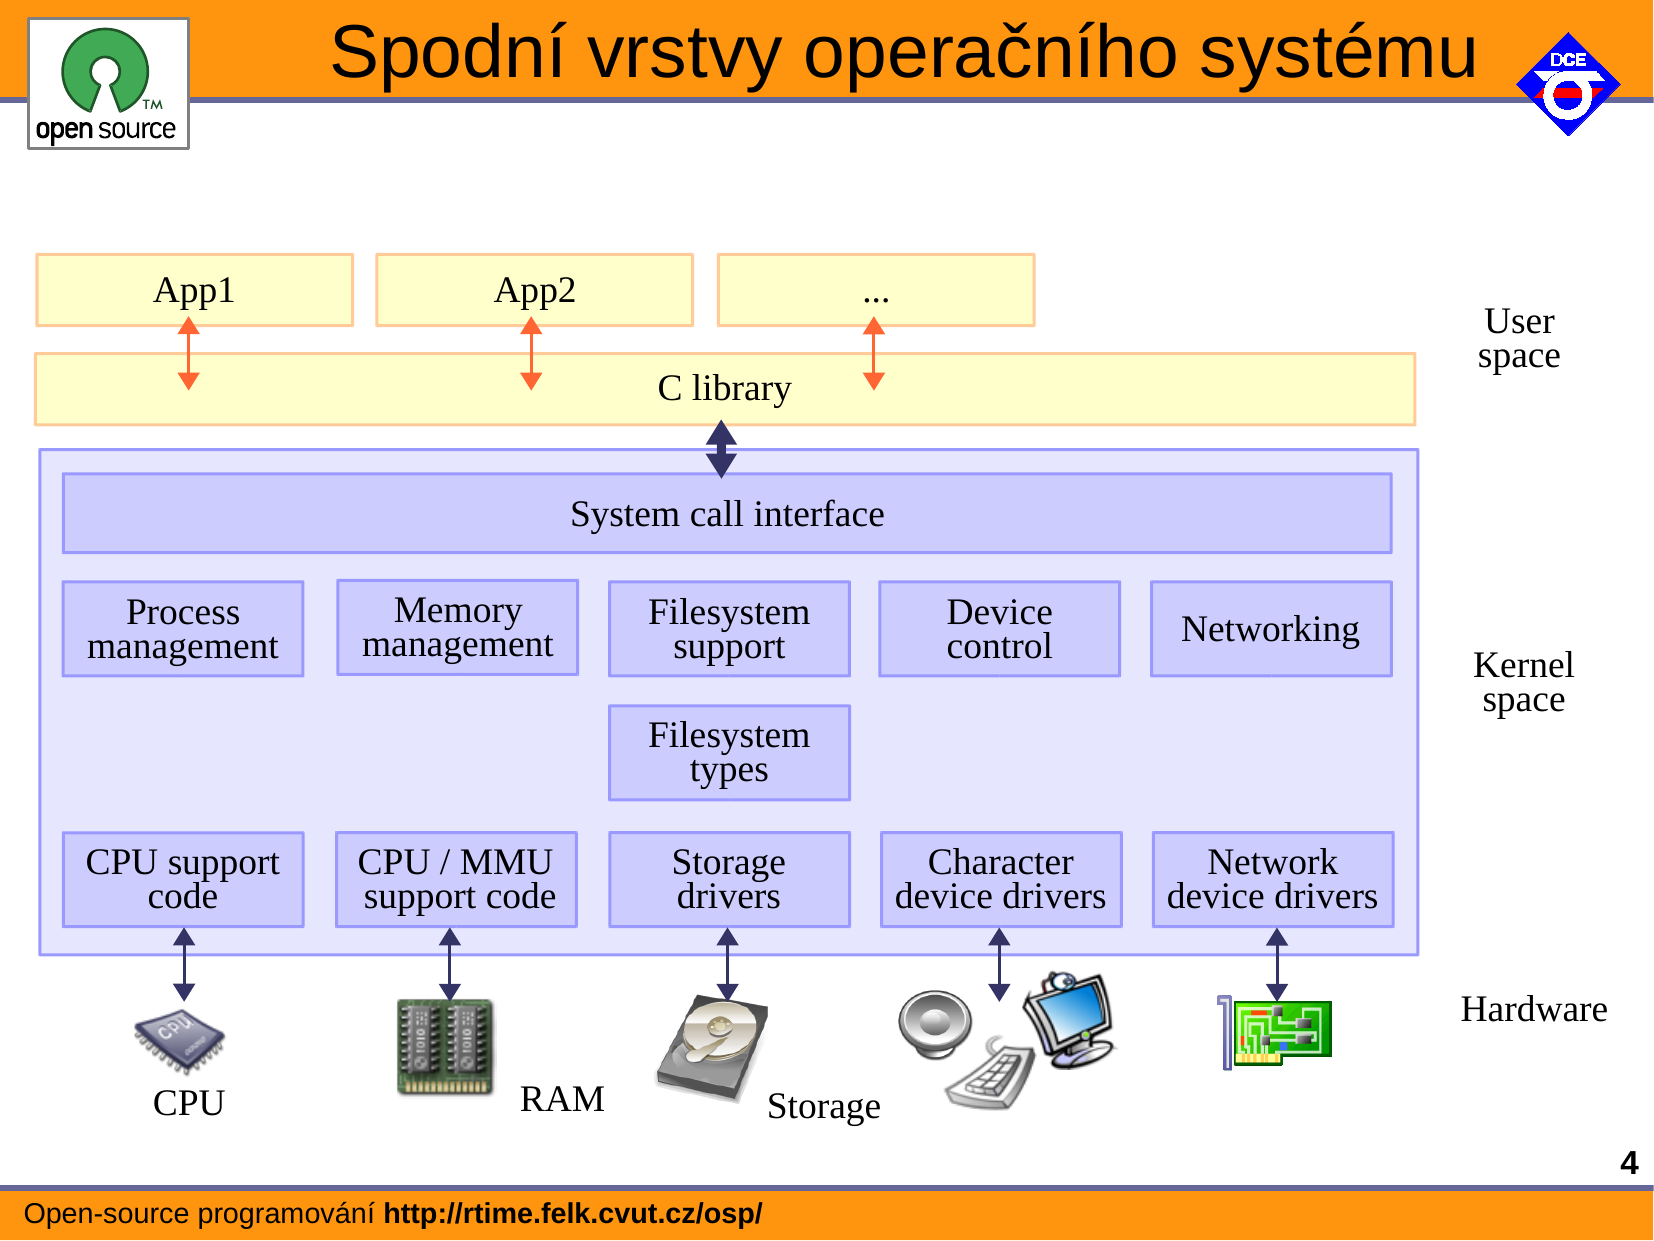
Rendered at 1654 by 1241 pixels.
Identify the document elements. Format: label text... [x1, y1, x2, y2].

title Spodní vrstvy operačního systému [178, 4, 1631, 98]
chart [24, 249, 1654, 1176]
